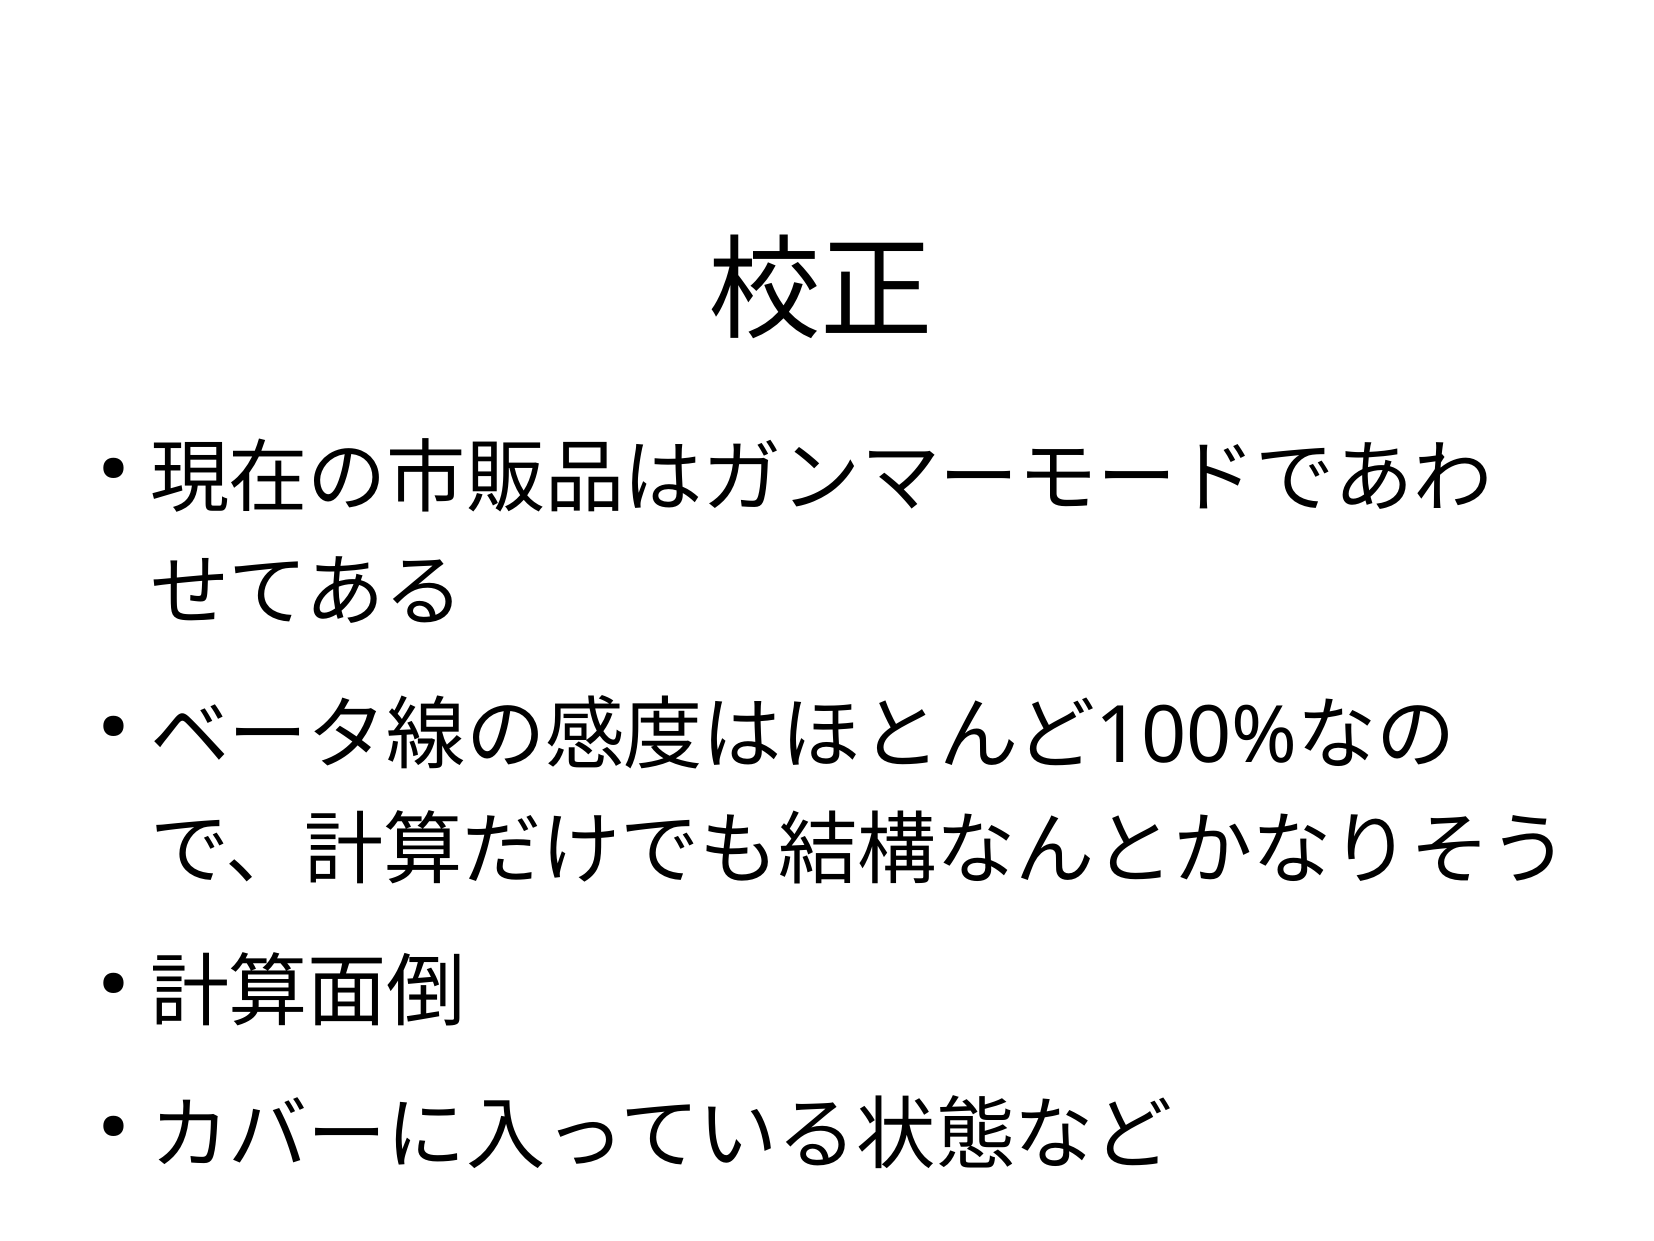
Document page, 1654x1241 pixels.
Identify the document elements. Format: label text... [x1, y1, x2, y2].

title 校正 [76, 176, 1565, 384]
list 現在の市販品はガンマーモードであわせてある ベータ線の感度はほとんど100%なので、計算だけでも結構なんとかなりそう 計算面倒 カバーに入っている状態など [82, 413, 1571, 1232]
